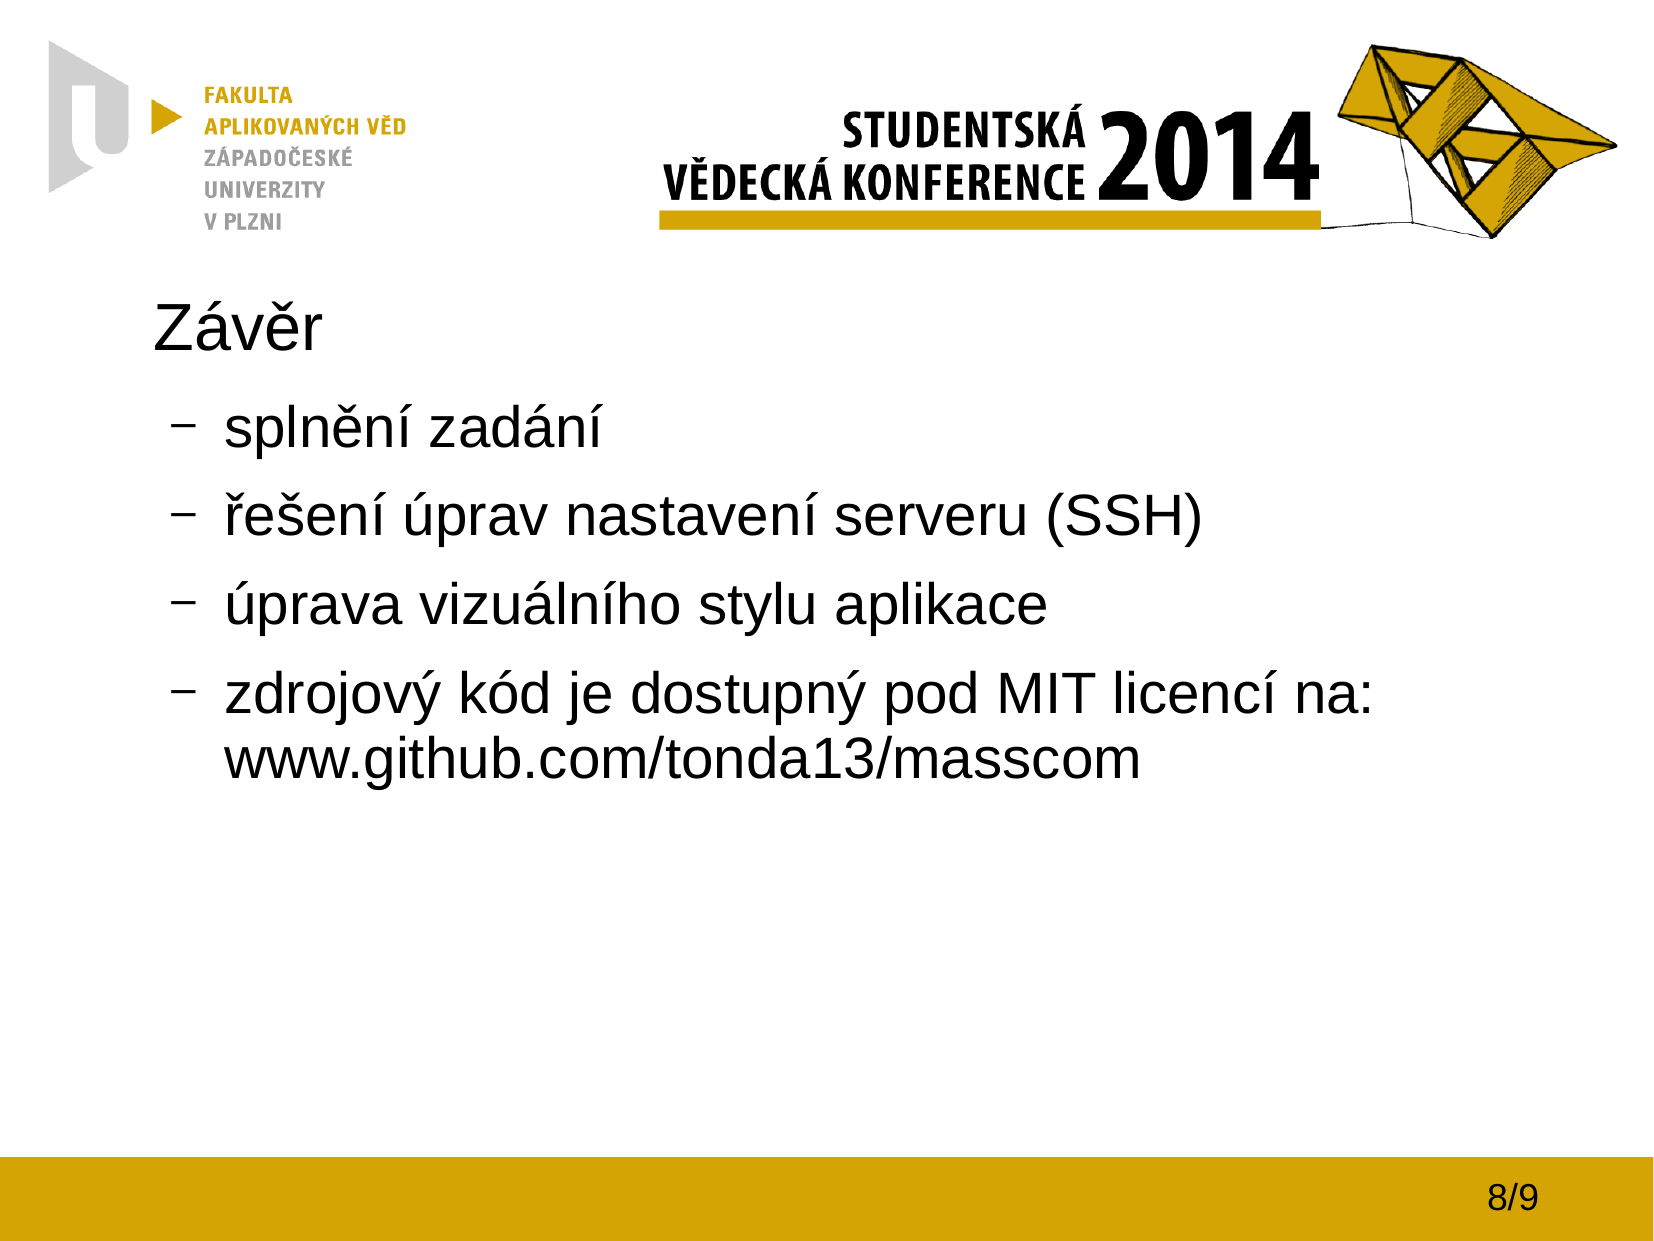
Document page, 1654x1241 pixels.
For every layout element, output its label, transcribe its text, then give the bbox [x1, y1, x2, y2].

text_box <číslo>/9 [1497, 1169, 1654, 1227]
picture [1492, 1198, 1497, 1208]
list Závěr splnění zadání řešení úprav nastavení serveru (SSH) úprava vizuálního stylu aplikace zdrojový kód je dostupný pod MIT licencí na: www.github.com/tonda13/masscom [82, 290, 1571, 993]
picture [0, 1157, 1654, 1241]
picture [35, 23, 1642, 257]
